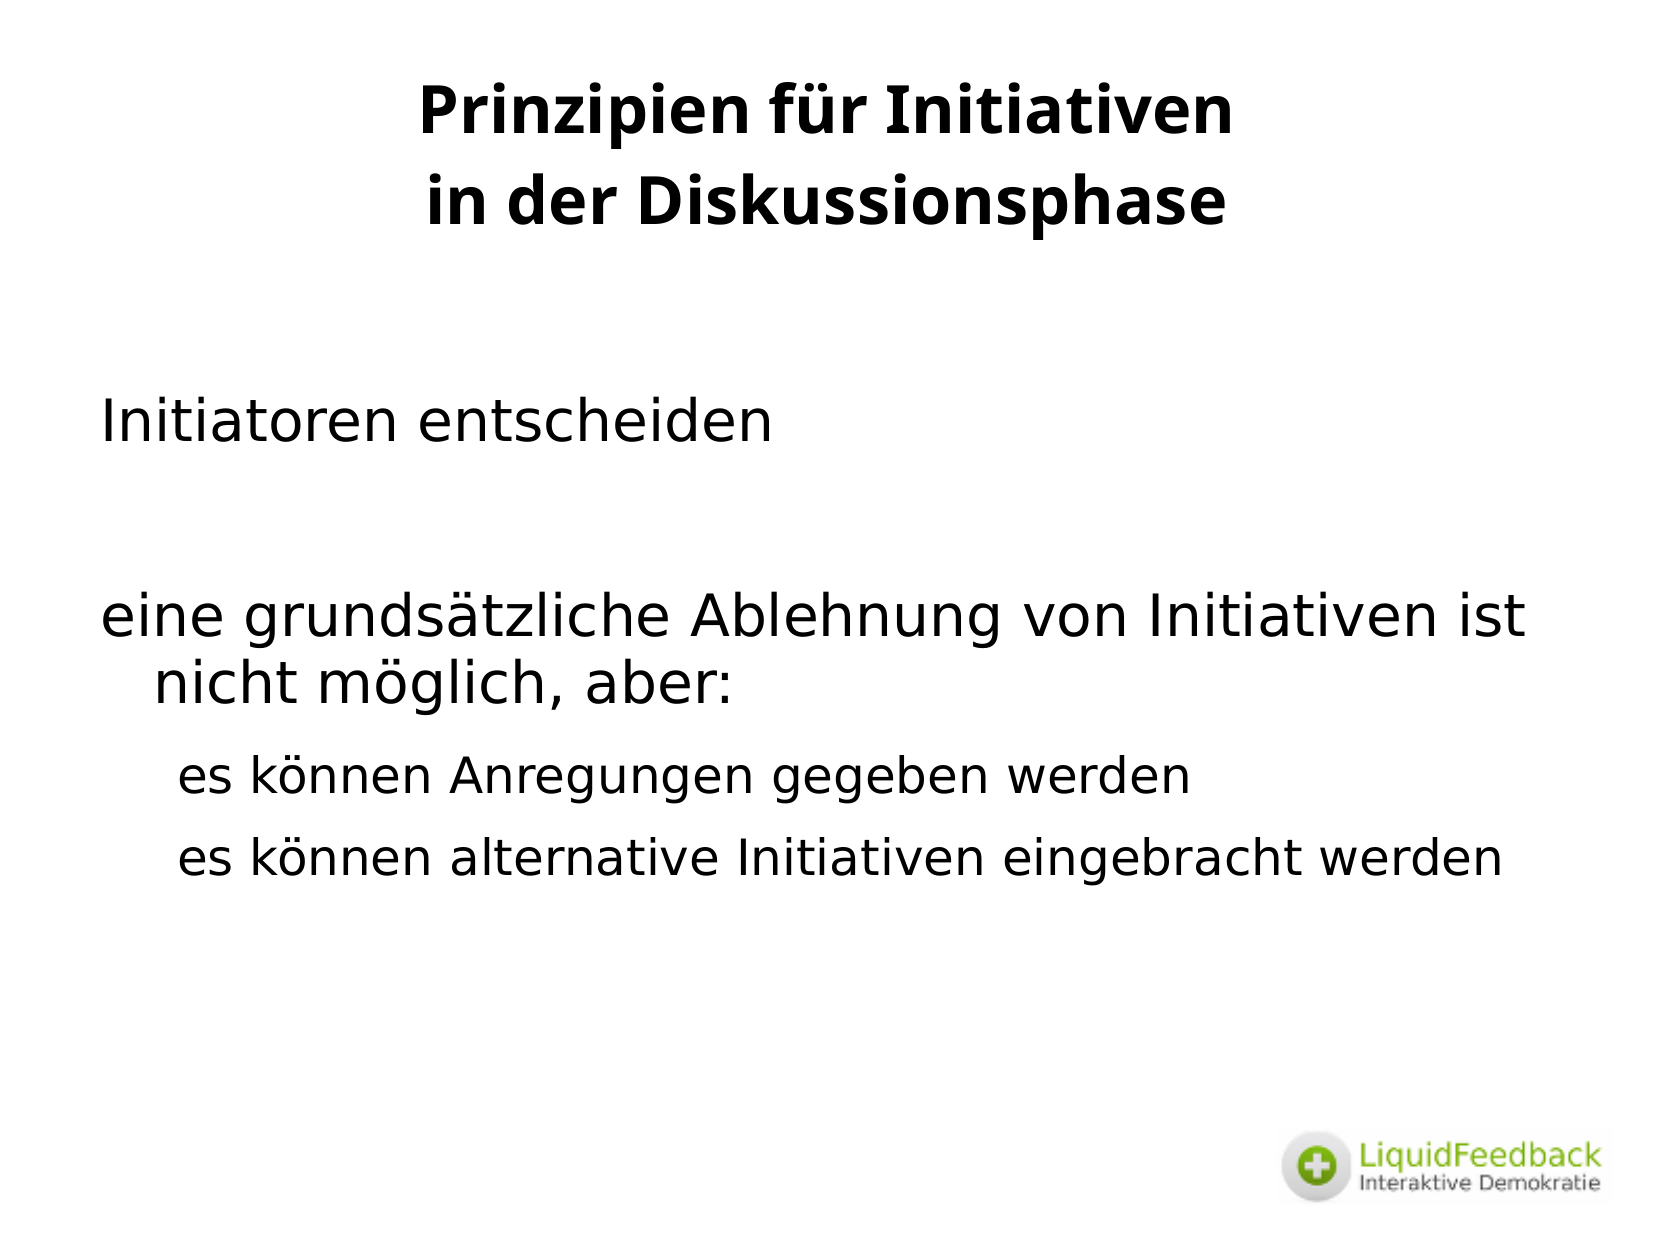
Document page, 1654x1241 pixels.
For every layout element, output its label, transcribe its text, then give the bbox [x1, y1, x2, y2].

picture [1276, 1127, 1613, 1205]
title Prinzipien für Initiativen in der Diskussionsphase [82, 49, 1571, 257]
list Initiatoren entscheiden eine grundsätzliche Ablehnung von Initiativen ist nicht möglich, aber: es können Anregungen gegeben werden es können alternative Initiativen eingebracht werden [82, 290, 1571, 1109]
